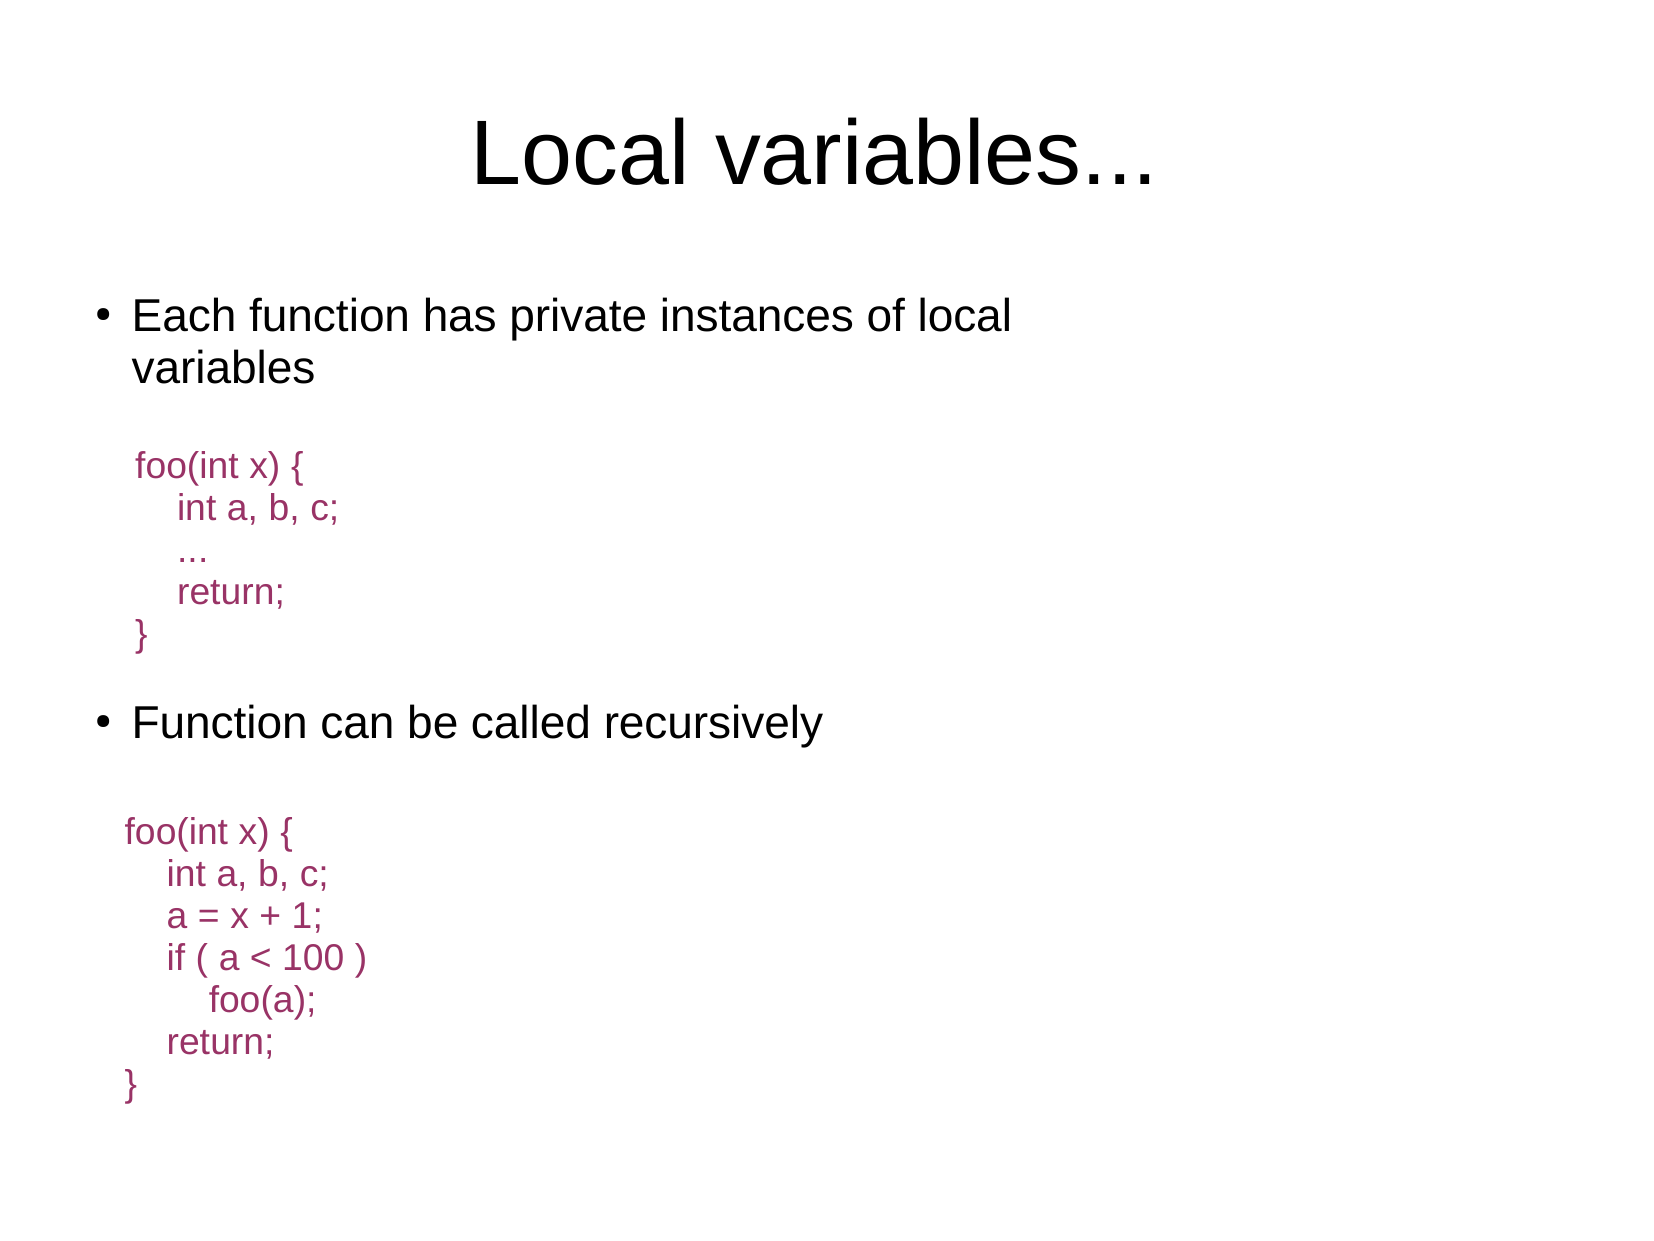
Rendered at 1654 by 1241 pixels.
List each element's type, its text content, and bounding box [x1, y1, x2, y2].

title Local variables... [70, 49, 1559, 257]
list Each function has private instances of local variables foo(int x) { int a, b, c; ... return; } Function can be called recursively foo(int x) { int a, b, c; a = x + 1; if ( a < 100 ) foo(a); return; } [82, 290, 1571, 1109]
